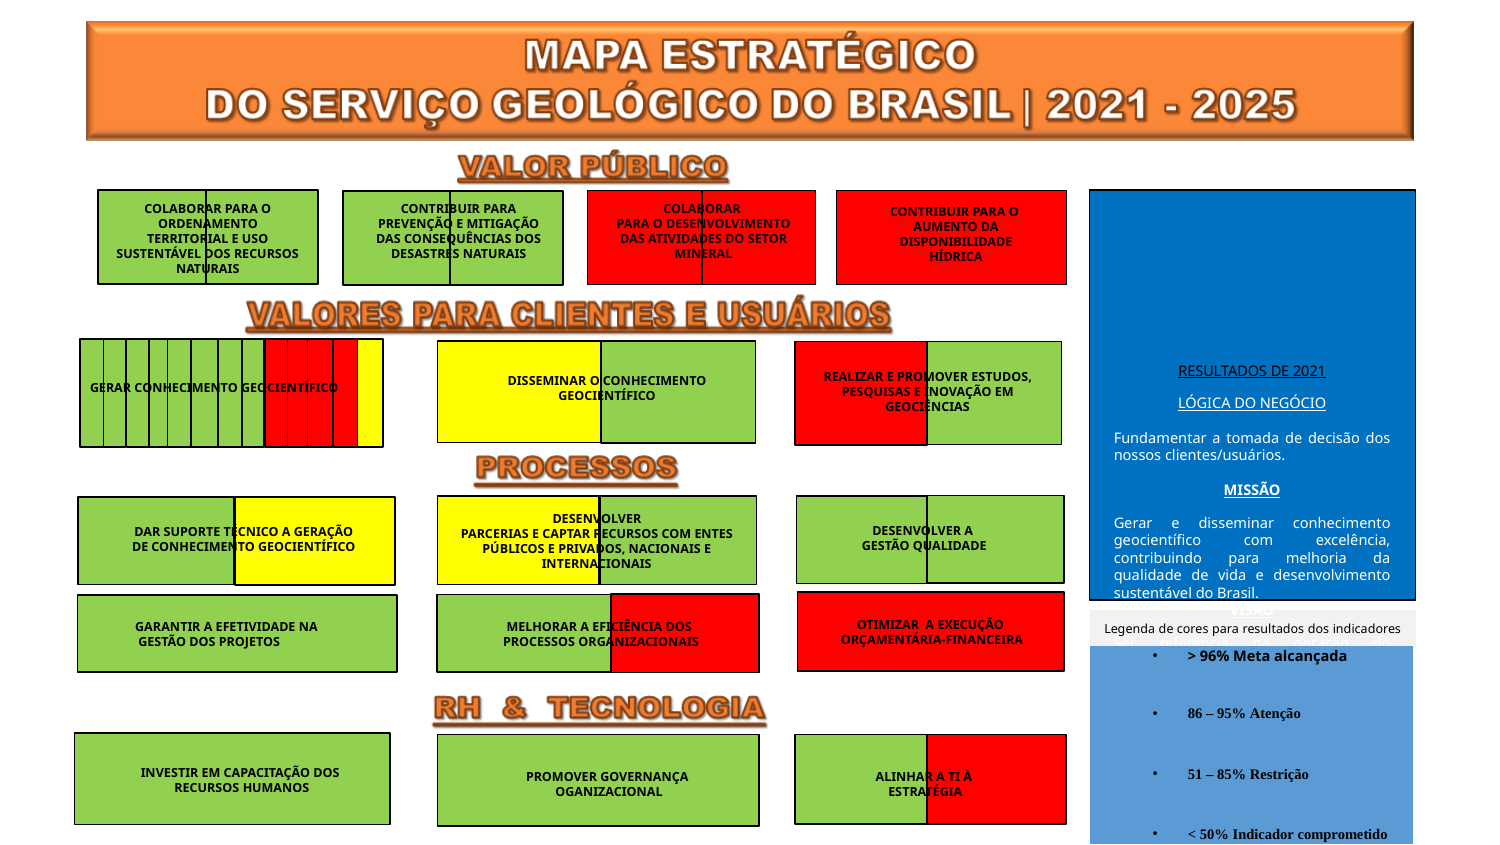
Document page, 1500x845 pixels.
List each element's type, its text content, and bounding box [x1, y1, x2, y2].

text_box DESENVOLVER PARCERIAS E CAPTAR RECURSOS COM ENTES PÚBLICOS E PRIVADOS, NACIONAIS E INTERNACIONAIS [442, 503, 751, 578]
table_cell [1090, 766, 1153, 826]
table_cell 51 – 85% Restrição [1153, 766, 1413, 826]
text_box [1090, 190, 1416, 600]
text_box REALIZAR E PROMOVER ESTUDOS, PESQUISAS E INOVAÇÃO EM GEOCIÊNCIAS [802, 362, 1054, 422]
text_box MELHORAR A EFICIÊNCIA DOS PROCESSOS ORGANIZACIONAIS [451, 596, 751, 672]
text_box [836, 191, 1066, 285]
table_header > 96% Meta alcançada [1153, 646, 1413, 706]
table_cell [1090, 826, 1153, 844]
text_box CONTRIBUIR PARA PREVENÇÃO E MITIGAÇÃO DAS CONSEQUÊNCIAS DOS DESASTRES NATURAIS [358, 189, 560, 269]
text_box [587, 191, 815, 285]
text_box PROMOVER GOVERNANÇA OGANIZACIONAL [446, 746, 773, 806]
text_box [797, 592, 1064, 671]
table_header [1090, 646, 1153, 706]
text_box [600, 496, 756, 585]
text_box [314, 195, 318, 273]
text_box GARANTIR A EFETIVIDADE NA GESTÃO DOS PROJETOS [120, 604, 425, 657]
picture [110, 677, 1090, 770]
text_box OTIMIZAR A EXECUÇÃO ORÇAMENTÁRIA-FINANCEIRA [811, 602, 1050, 655]
text_box [78, 595, 397, 672]
table_cell [1090, 706, 1153, 766]
text_box [235, 497, 395, 585]
text_box Legenda de cores para resultados dos indicadores [1090, 610, 1416, 648]
text_box [796, 496, 1064, 583]
table_cell < 50% Indicador comprometido [1153, 826, 1413, 844]
text_box GERAR CONHECIMENTO GEOCIENTÍFICO [75, 374, 391, 404]
text_box DISSEMINAR O CONHECIMENTO GEOCIENTÍFICO [459, 366, 755, 411]
text_box [78, 497, 234, 584]
text_box [611, 594, 759, 673]
picture [80, 273, 1064, 496]
text_box DESENVOLVER A GESTÃO QUALIDADE [805, 505, 1044, 573]
text_box CONTRIBUIR PARA O AUMENTO DA DISPONIBILIDADE HÍDRICA [858, 197, 1054, 272]
text_box [438, 734, 759, 826]
text_box [343, 191, 563, 285]
text_box [437, 595, 610, 672]
text_box [795, 734, 1066, 824]
text_box COLABORAR PARA O ORDENAMENTO TERRITORIAL E USO SUSTENTÁVEL DOS RECURSOS NATURAIS [101, 183, 314, 284]
text_box [265, 339, 383, 374]
text_box COLABORAR PARA O DESENVOLVIMENTO DAS ATIVIDADES DO SETOR MINERAL [599, 178, 808, 269]
text_box RESULTADOS DE 2021 LÓGICA DO NEGÓCIO Fundamentar a tomada de decisão dos nossos clientes/usuários. MISSÃO Gerar e disseminar conhecimento geocientífico com excelência, contribuindo para melhoria da qualidade de vida e desenvolvimento sustentável do Brasil. VISÃO Ser referência na geração do conhecimento e no desenvolvimento de soluções efetivas em geociências para o bem-estar da sociedade brasileira. [1099, 209, 1406, 563]
picture [84, 19, 1416, 195]
text_box INVESTIR EM CAPACITAÇÃO DOS RECURSOS HUMANOS [101, 730, 380, 818]
text_box [74, 733, 390, 825]
text_box [80, 404, 264, 447]
table_cell 86 – 95% Atenção [1153, 706, 1413, 766]
text_box ALINHAR A TI À ESTRATÉGIA [790, 734, 1061, 807]
text_box DAR SUPORTE TÉCNICO A GERAÇÃO DE CONHECIMENTO GEOCIENTÍFICO [113, 504, 375, 562]
text_box [80, 339, 264, 374]
text_box [265, 404, 383, 447]
text_box [437, 341, 755, 443]
text_box [437, 496, 599, 584]
text_box [795, 341, 1061, 445]
